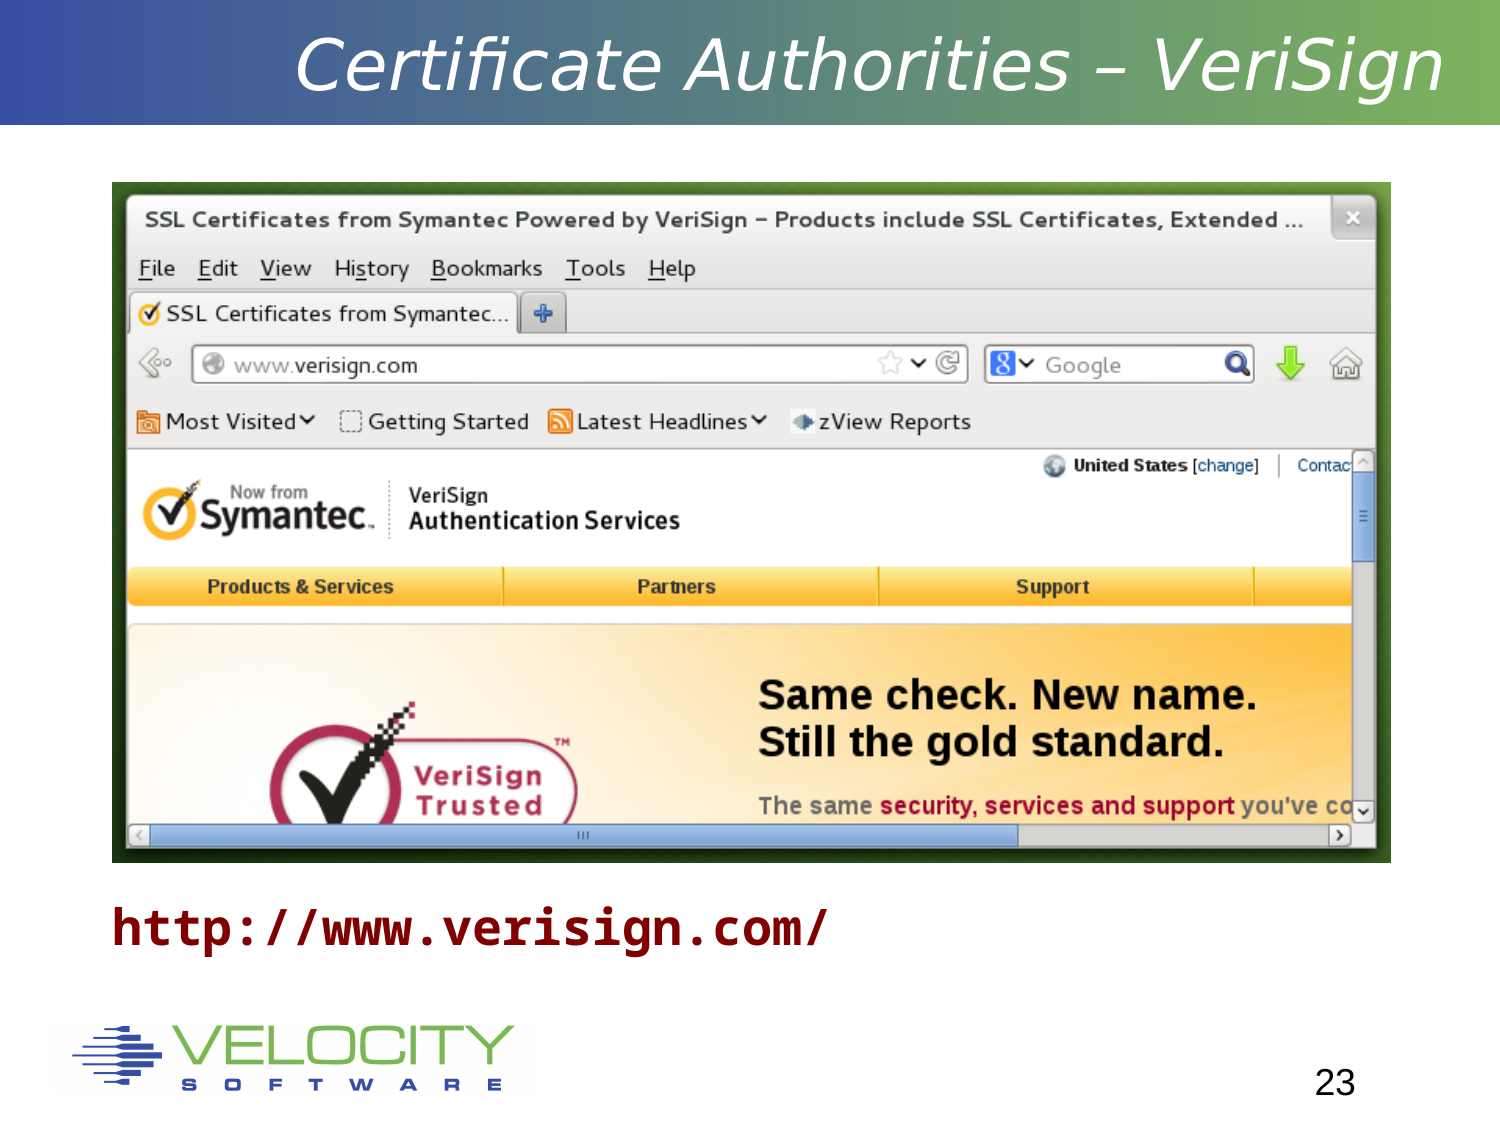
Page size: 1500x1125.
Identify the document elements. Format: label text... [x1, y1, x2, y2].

picture [50, 1021, 538, 1094]
title Certificate Authorities – VeriSign [62, 12, 1463, 113]
list http://www.verisign.com/ [70, 187, 1500, 963]
picture [112, 182, 1391, 863]
